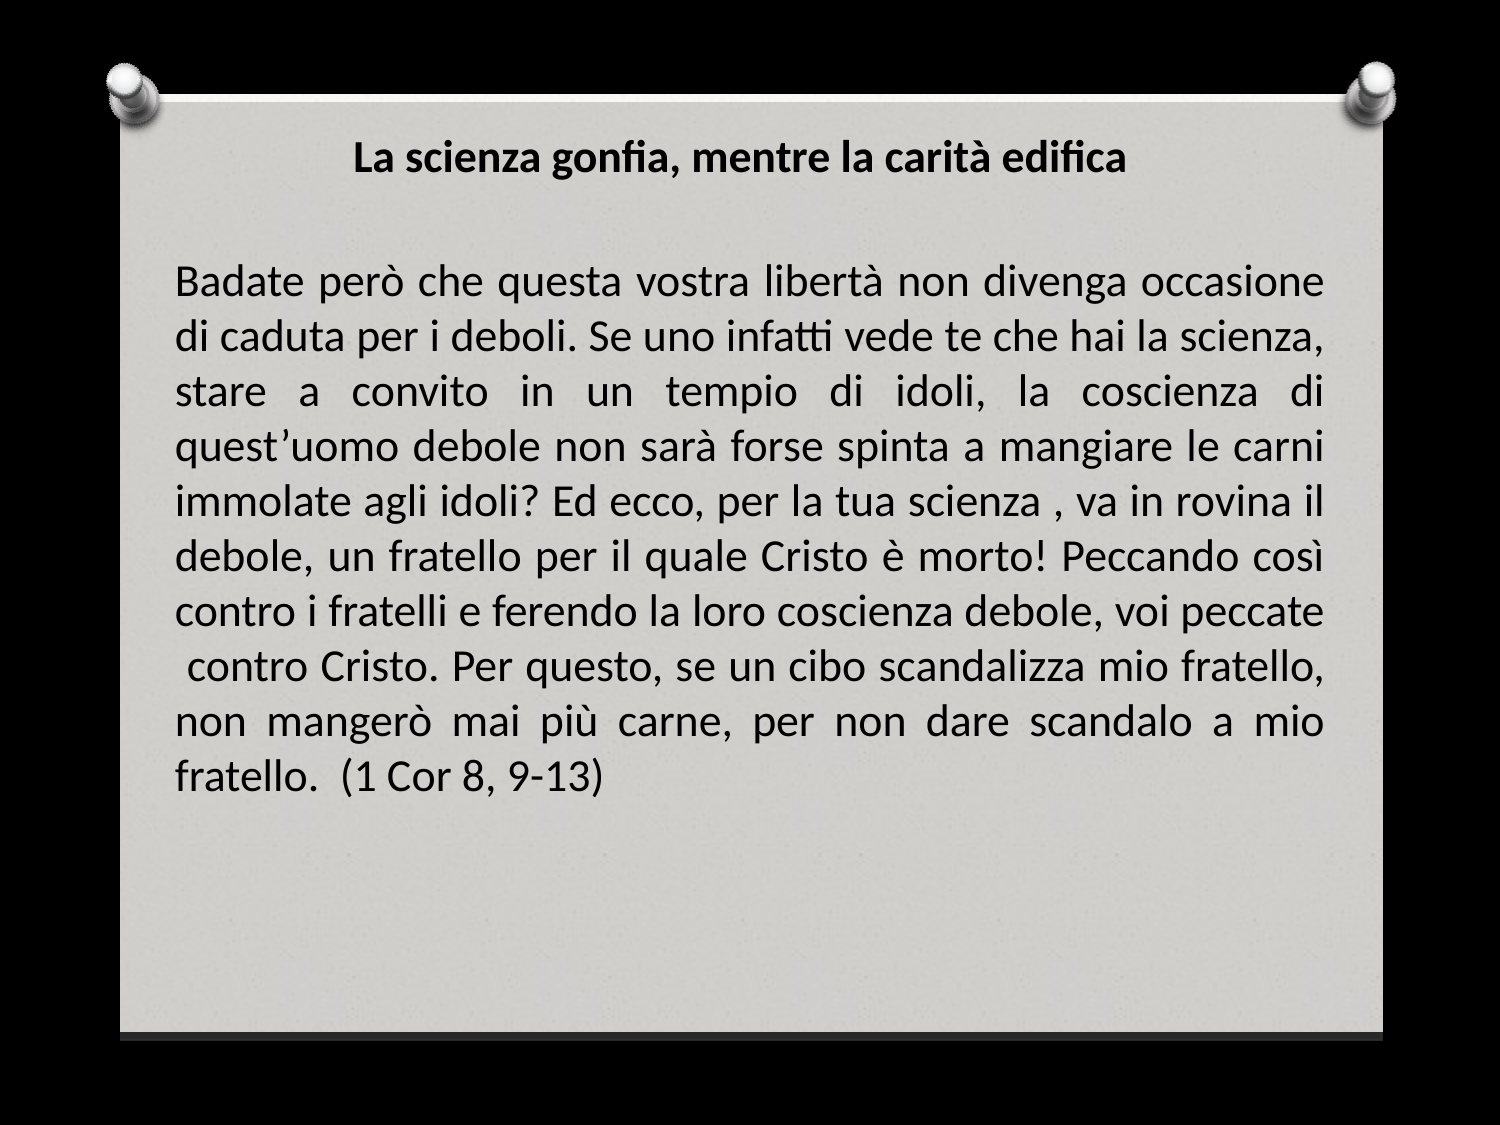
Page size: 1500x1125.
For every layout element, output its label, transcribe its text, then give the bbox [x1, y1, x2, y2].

text_box Badate però che questa vostra libertà non divenga occasione di caduta per i deboli. Se uno infatti vede te che hai la scienza, stare a convito in un tempio di idoli, la coscienza di quest’uomo debole non sarà forse spinta a mangiare le carni immolate agli idoli? Ed ecco, per la tua scienza , va in rovina il debole, un fratello per il quale Cristo è morto! Peccando così contro i fratelli e ferendo la loro coscienza debole, voi peccate contro Cristo. Per questo, se un cibo scandalizza mio fratello, non mangerò mai più carne, per non dare scandalo a mio fratello. (1 Cor 8, 9-13) [159, 243, 1341, 815]
text_box La scienza gonfia, mentre la carità edifica [144, 118, 1338, 190]
